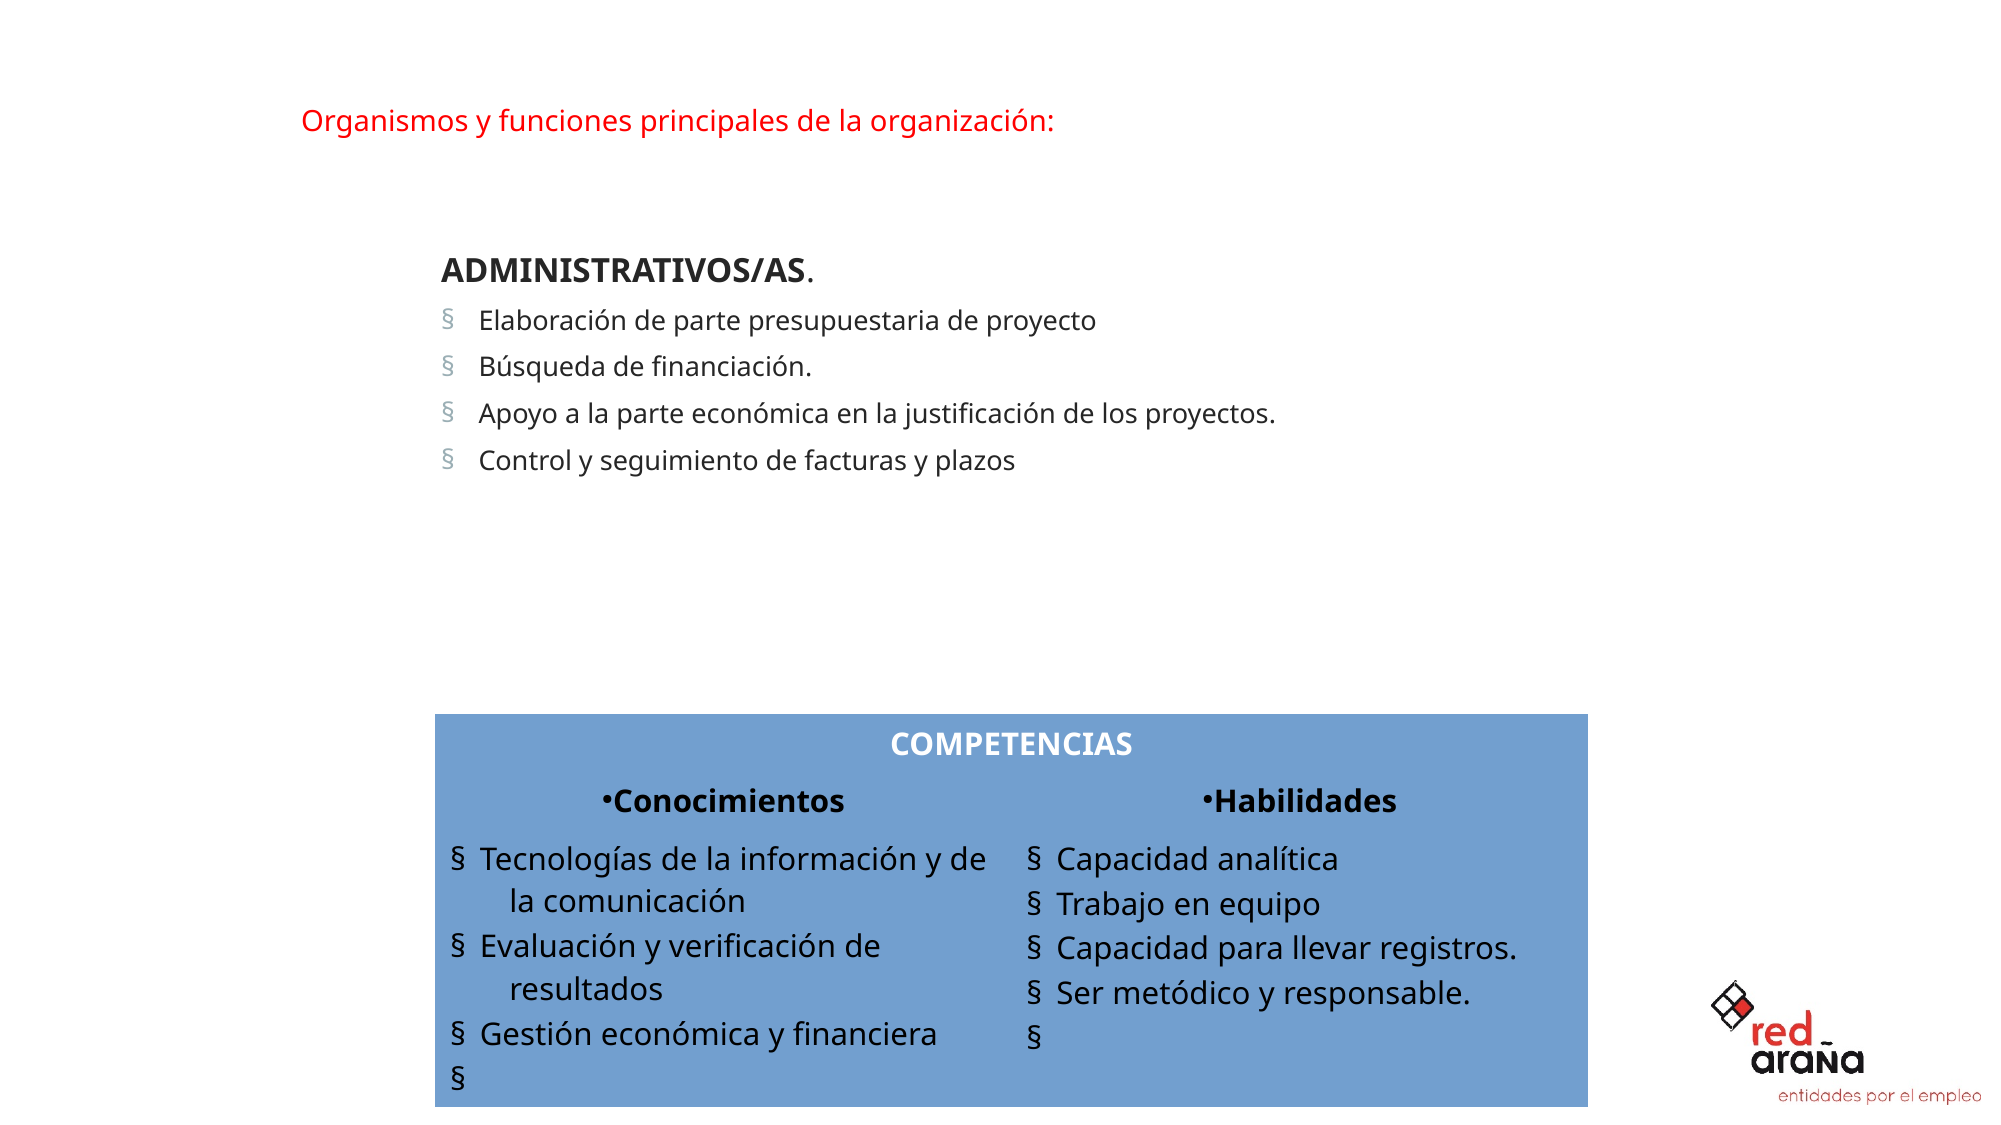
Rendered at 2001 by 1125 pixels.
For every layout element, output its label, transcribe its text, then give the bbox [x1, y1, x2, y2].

table_header COMPETENCIAS [435, 714, 1588, 772]
picture [1711, 980, 1981, 1105]
table_cell Tecnologías de la información y de la comunicación Evaluación y verificación de resultados Gestión económica y financiera [435, 829, 1012, 1107]
list ADMINISTRATIVOS/AS. Elaboración de parte presupuestaria de proyecto Búsqueda de financiación. Apoyo a la parte económica en la justificación de los proyectos. Control y seguimiento de facturas y plazos [426, 200, 1770, 692]
table_cell Conocimientos [435, 772, 1012, 829]
table_cell Capacidad analítica Trabajo en equipo Capacidad para llevar registros. Ser metódico y responsable. [1012, 829, 1588, 1107]
text_box Organismos y funciones principales de la organización: [286, 92, 1265, 179]
table_cell Habilidades [1012, 772, 1588, 829]
